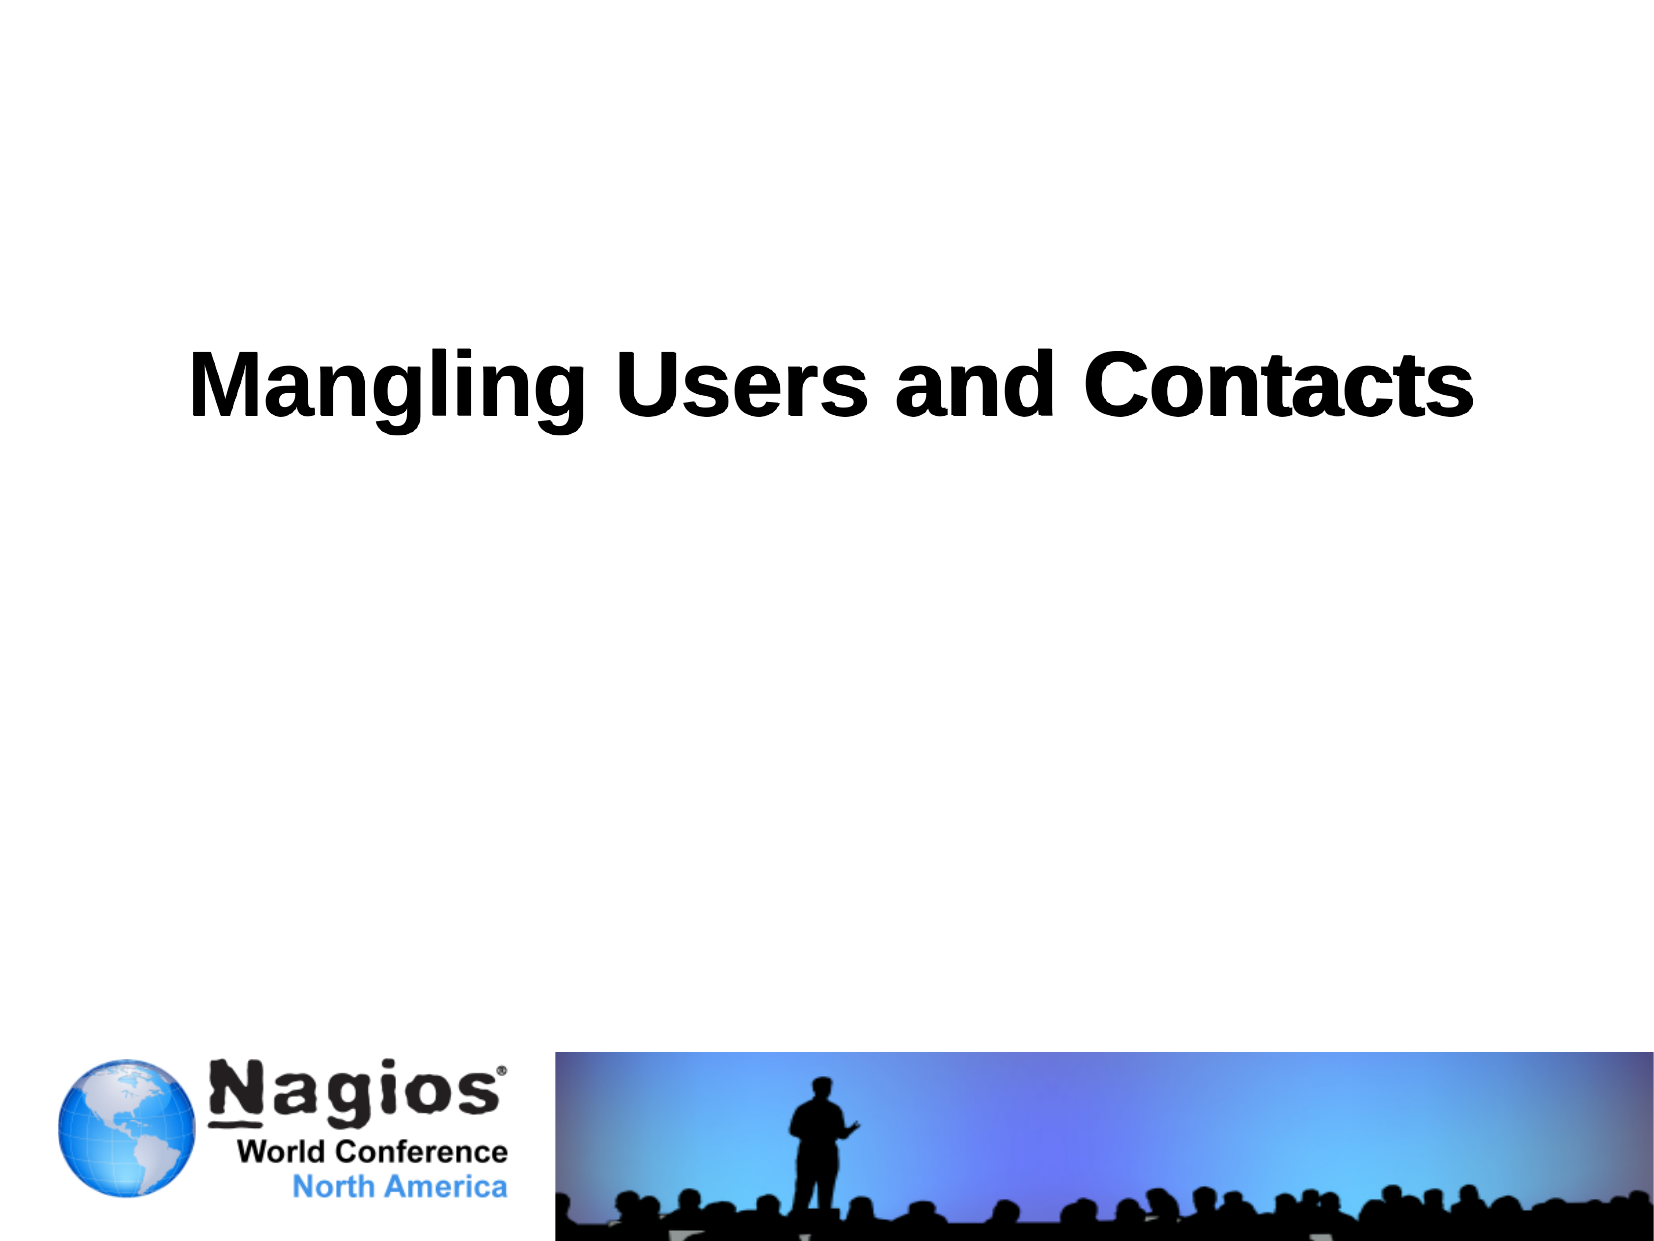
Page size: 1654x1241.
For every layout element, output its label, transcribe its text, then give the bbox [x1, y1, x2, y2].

picture [555, 1052, 1654, 1241]
picture [58, 1058, 509, 1228]
title Mangling Users and Contacts [87, 280, 1576, 488]
